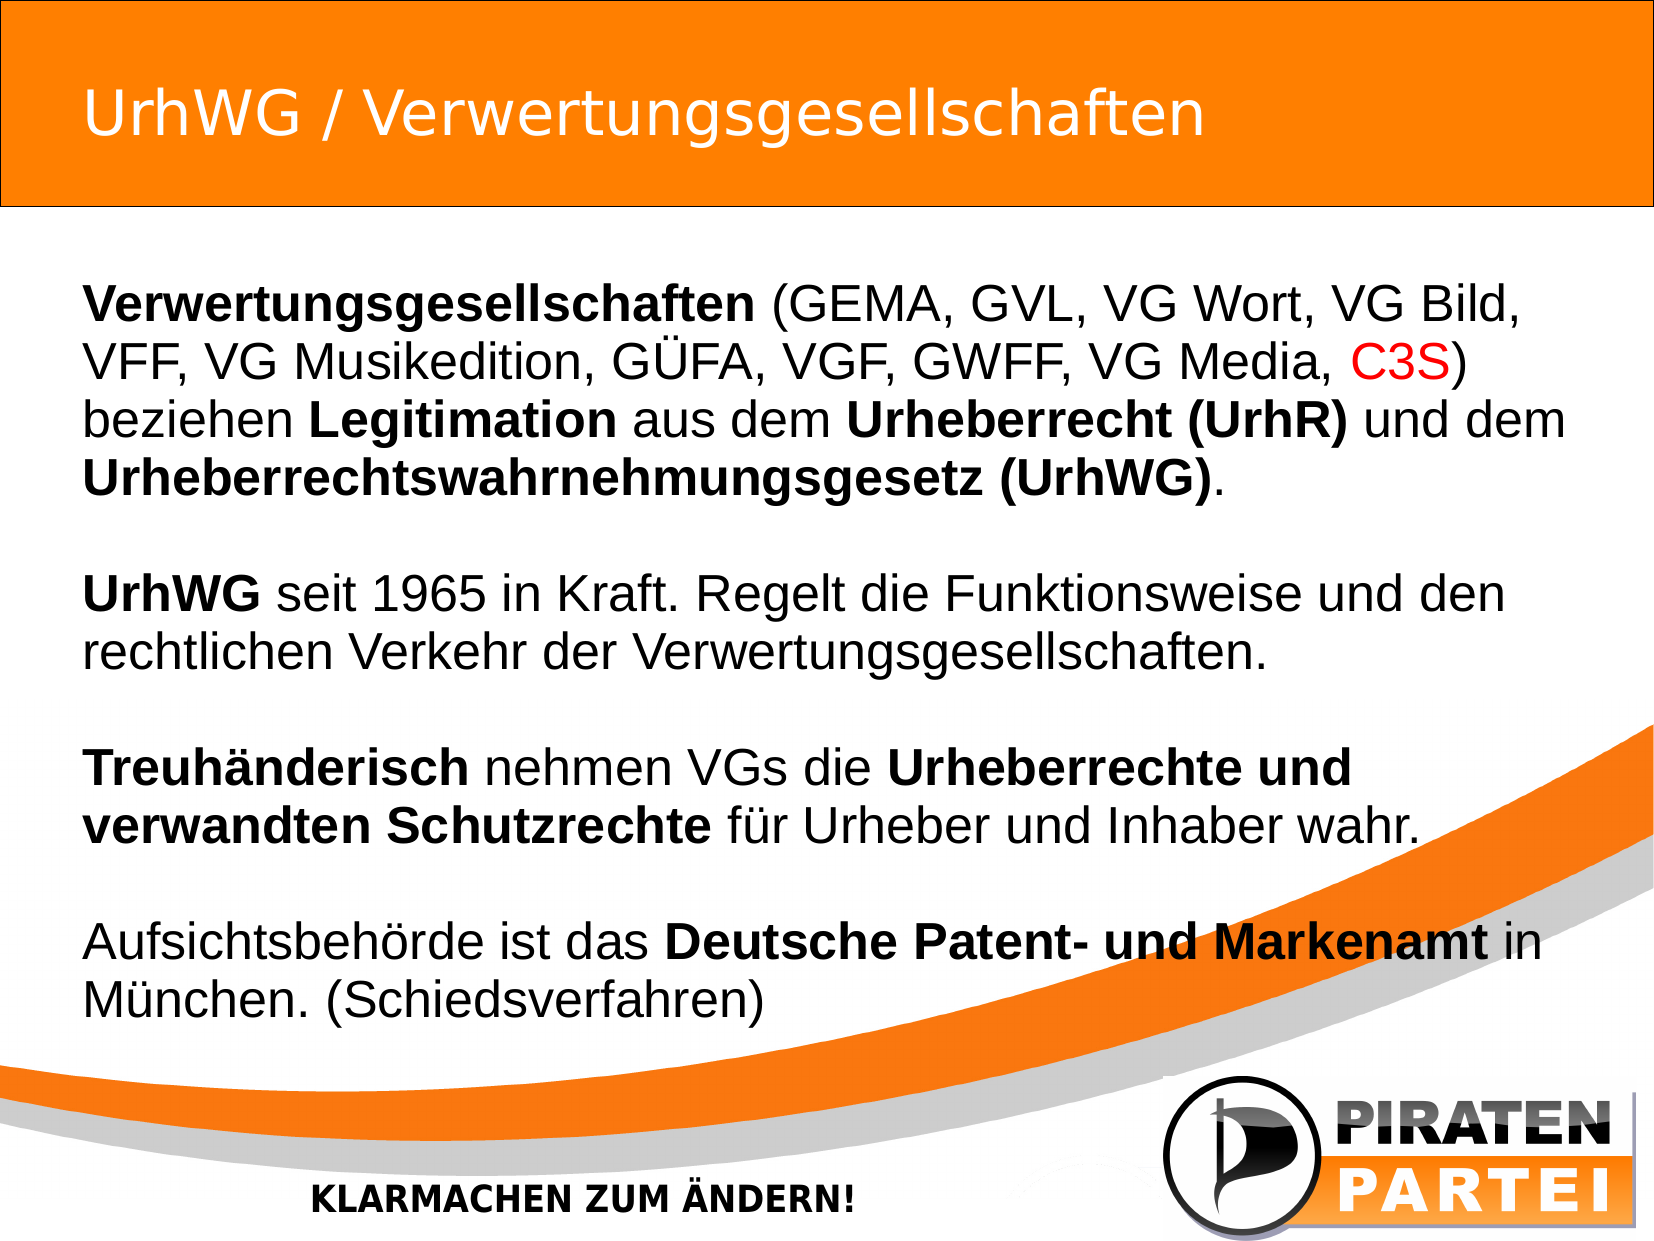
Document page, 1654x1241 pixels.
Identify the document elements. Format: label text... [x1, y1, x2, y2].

picture [0, 699, 1654, 1241]
picture [745, 1190, 756, 1199]
title UrhWG / Verwertungsgesellschaften [82, 56, 1571, 170]
subtitle Verwertungsgesellschaften (GEMA, GVL, VG Wort, VG Bild, VFF, VG Musikedition, GÜFA, VGF, GWFF, VG Media, C3S) beziehen Legitimation aus dem Urheberrecht (UrhR) und dem Urheberrechtswahrnehmungsgesetz (UrhWG). UrhWG seit 1965 in Kraft. Regelt die Funktionsweise und den rechtlichen Verkehr der Verwertungsgesellschaften. Treuhänderisch nehmen VGs die Urheberrechte und verwandten Schutzrechte für Urheber und Inhaber wahr. Aufsichtsbehörde ist das Deutsche Patent- und Markenamt in München. (Schiedsverfahren) [82, 249, 1571, 1054]
picture [796, 1190, 803, 1197]
picture [392, 1190, 399, 1197]
